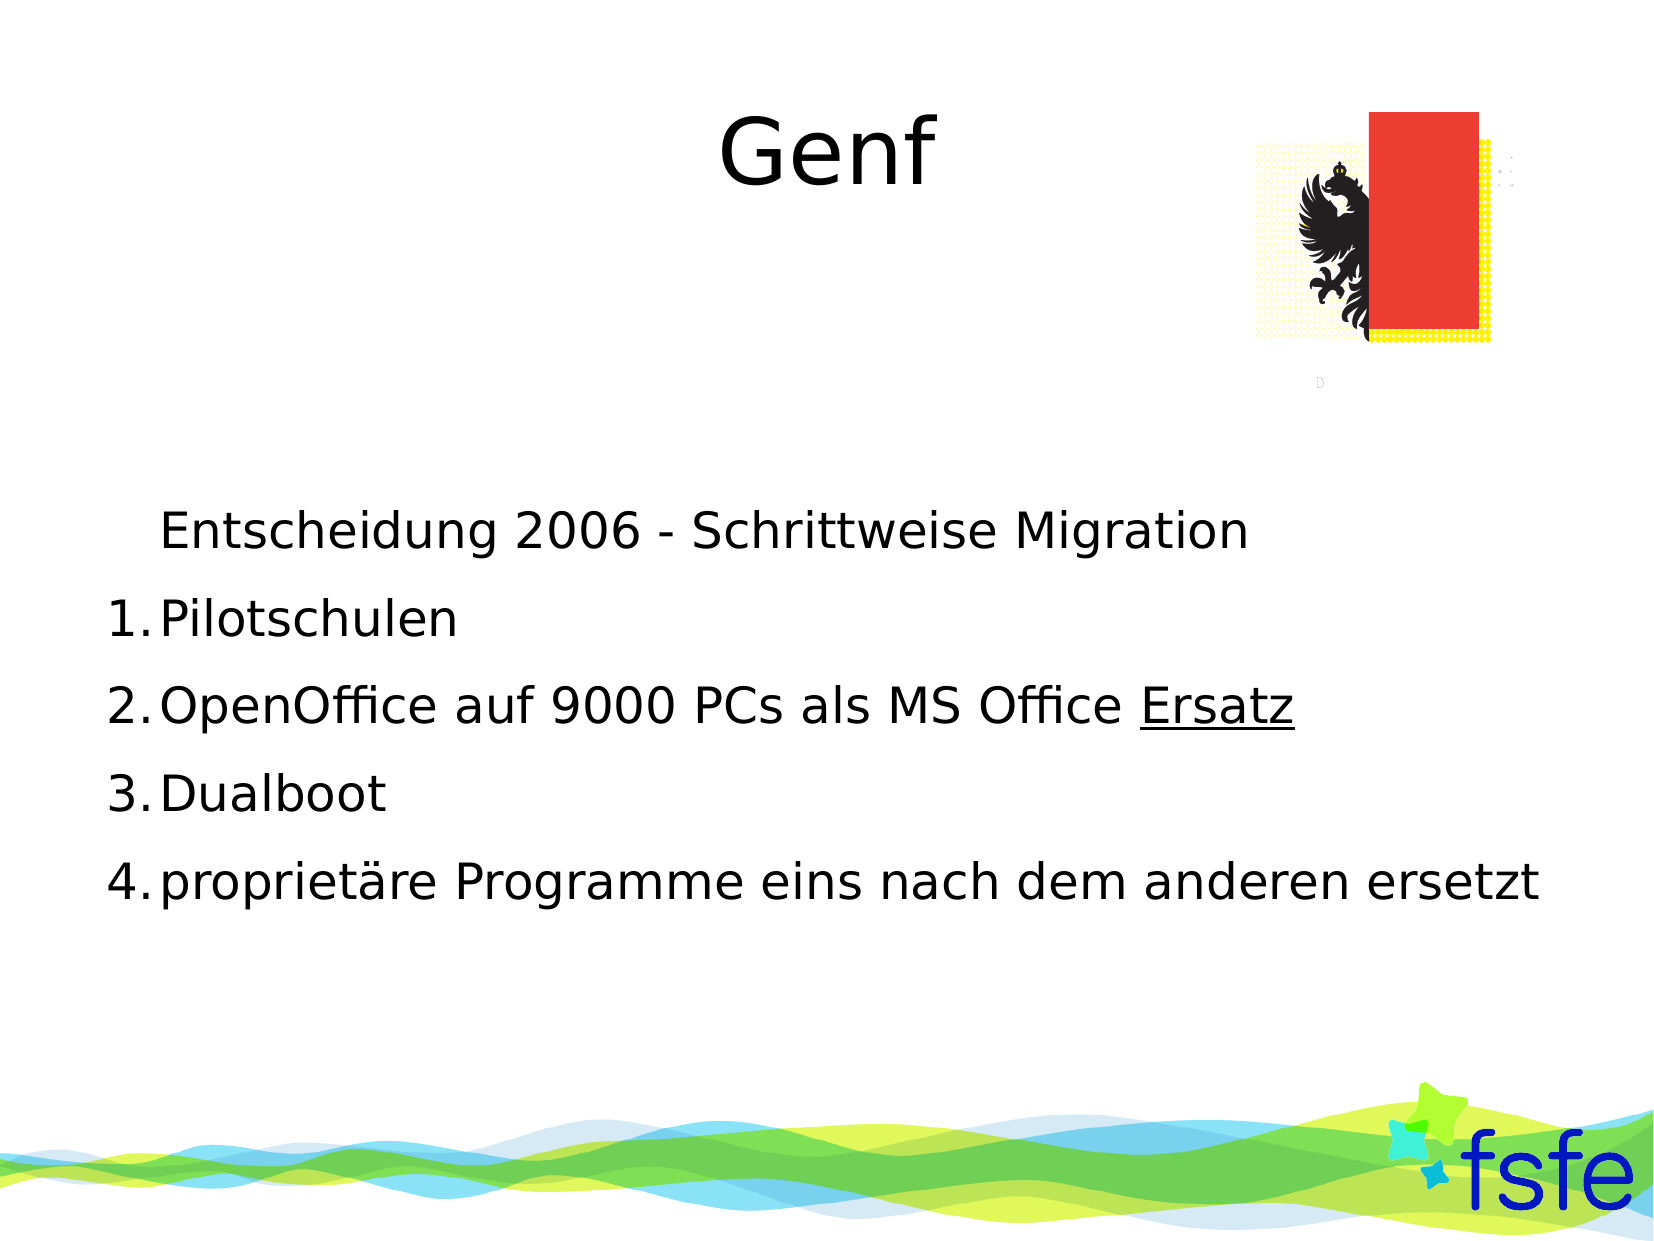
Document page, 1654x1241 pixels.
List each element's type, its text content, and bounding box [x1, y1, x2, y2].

picture [0, 1081, 1654, 1241]
title Genf [82, 49, 1571, 257]
picture [1048, 88, 1536, 443]
list Entscheidung 2006 - Schrittweise Migration Pilotschulen OpenOffice auf 9000 PCs als MS Office Ersatz Dualboot proprietäre Programme eins nach dem anderen ersetzt [88, 501, 1577, 1004]
